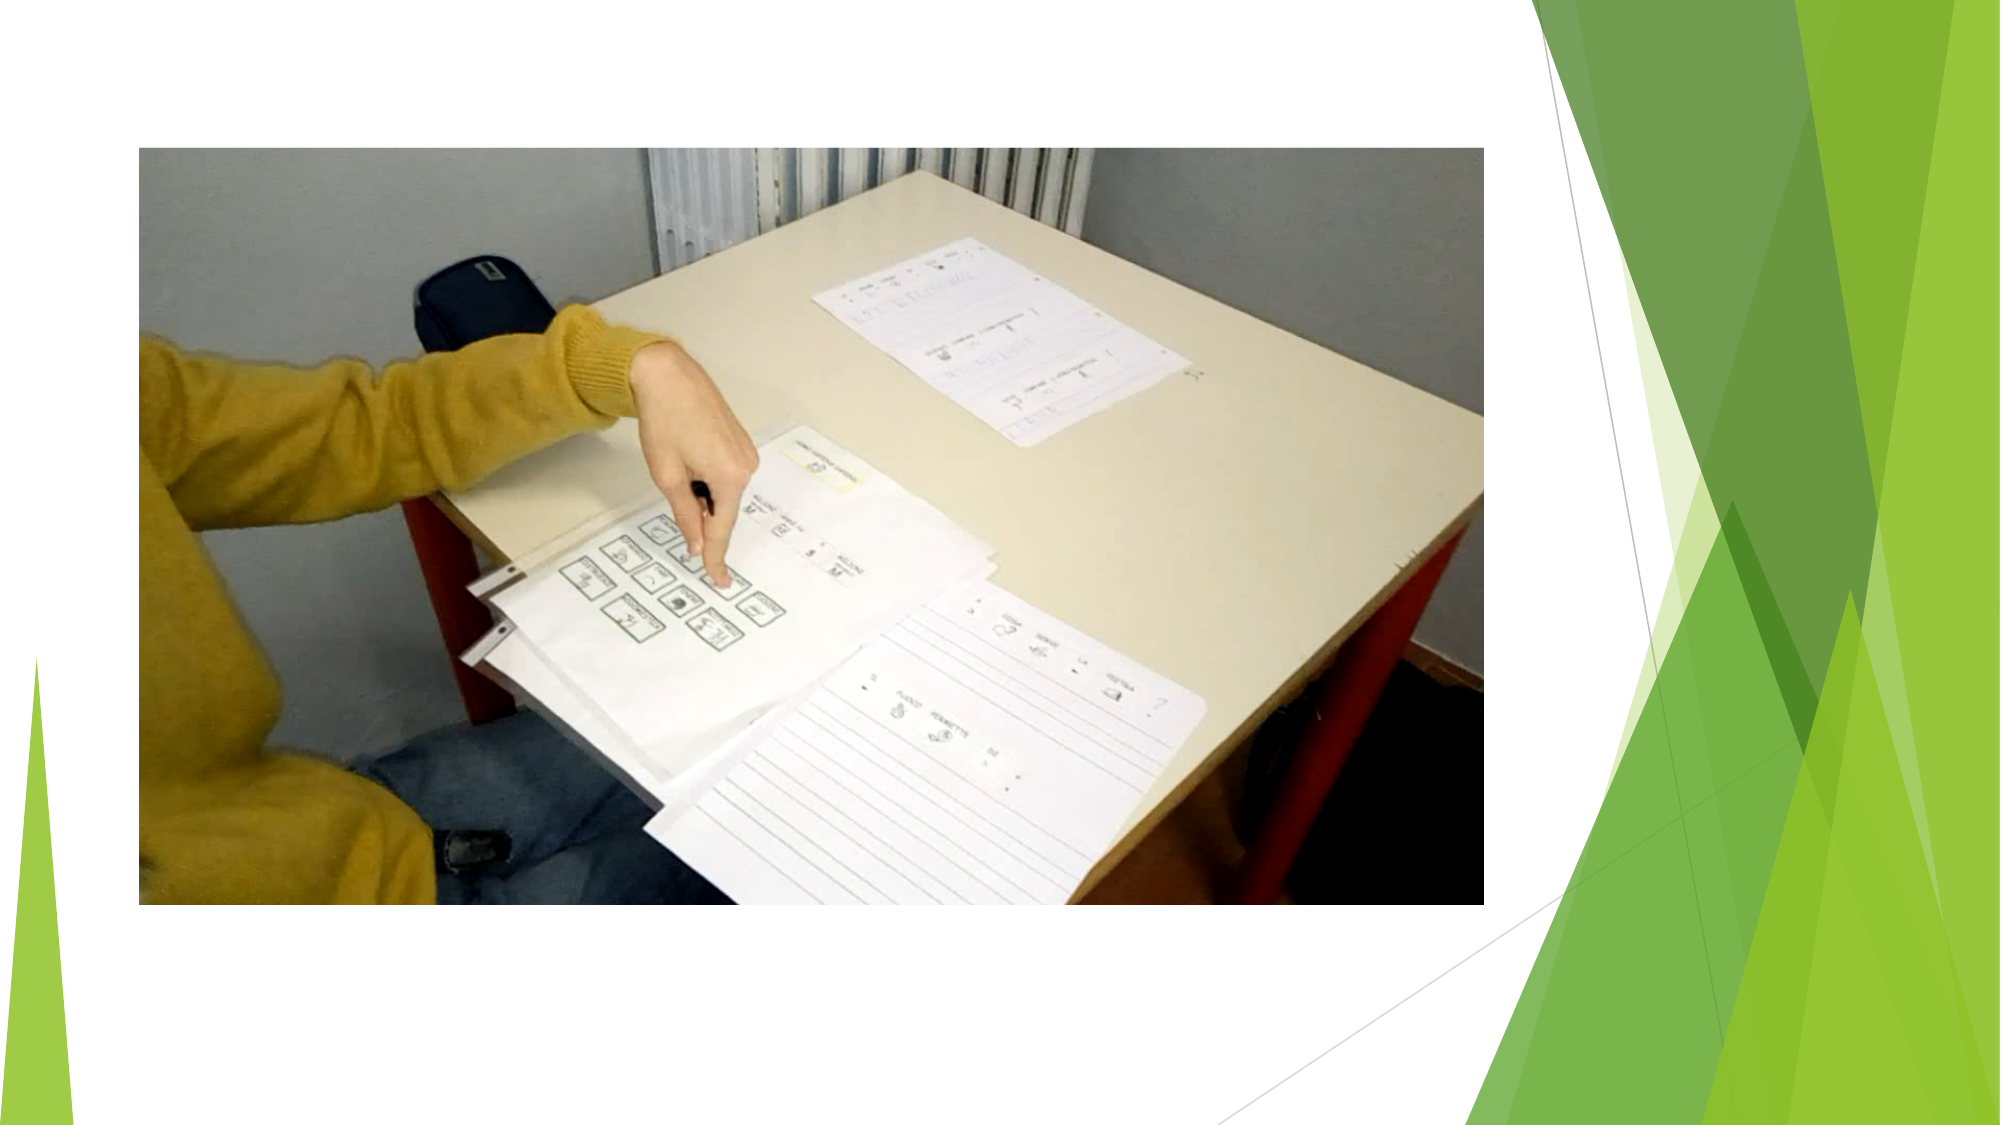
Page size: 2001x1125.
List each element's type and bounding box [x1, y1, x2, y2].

picture [138, 147, 1484, 905]
